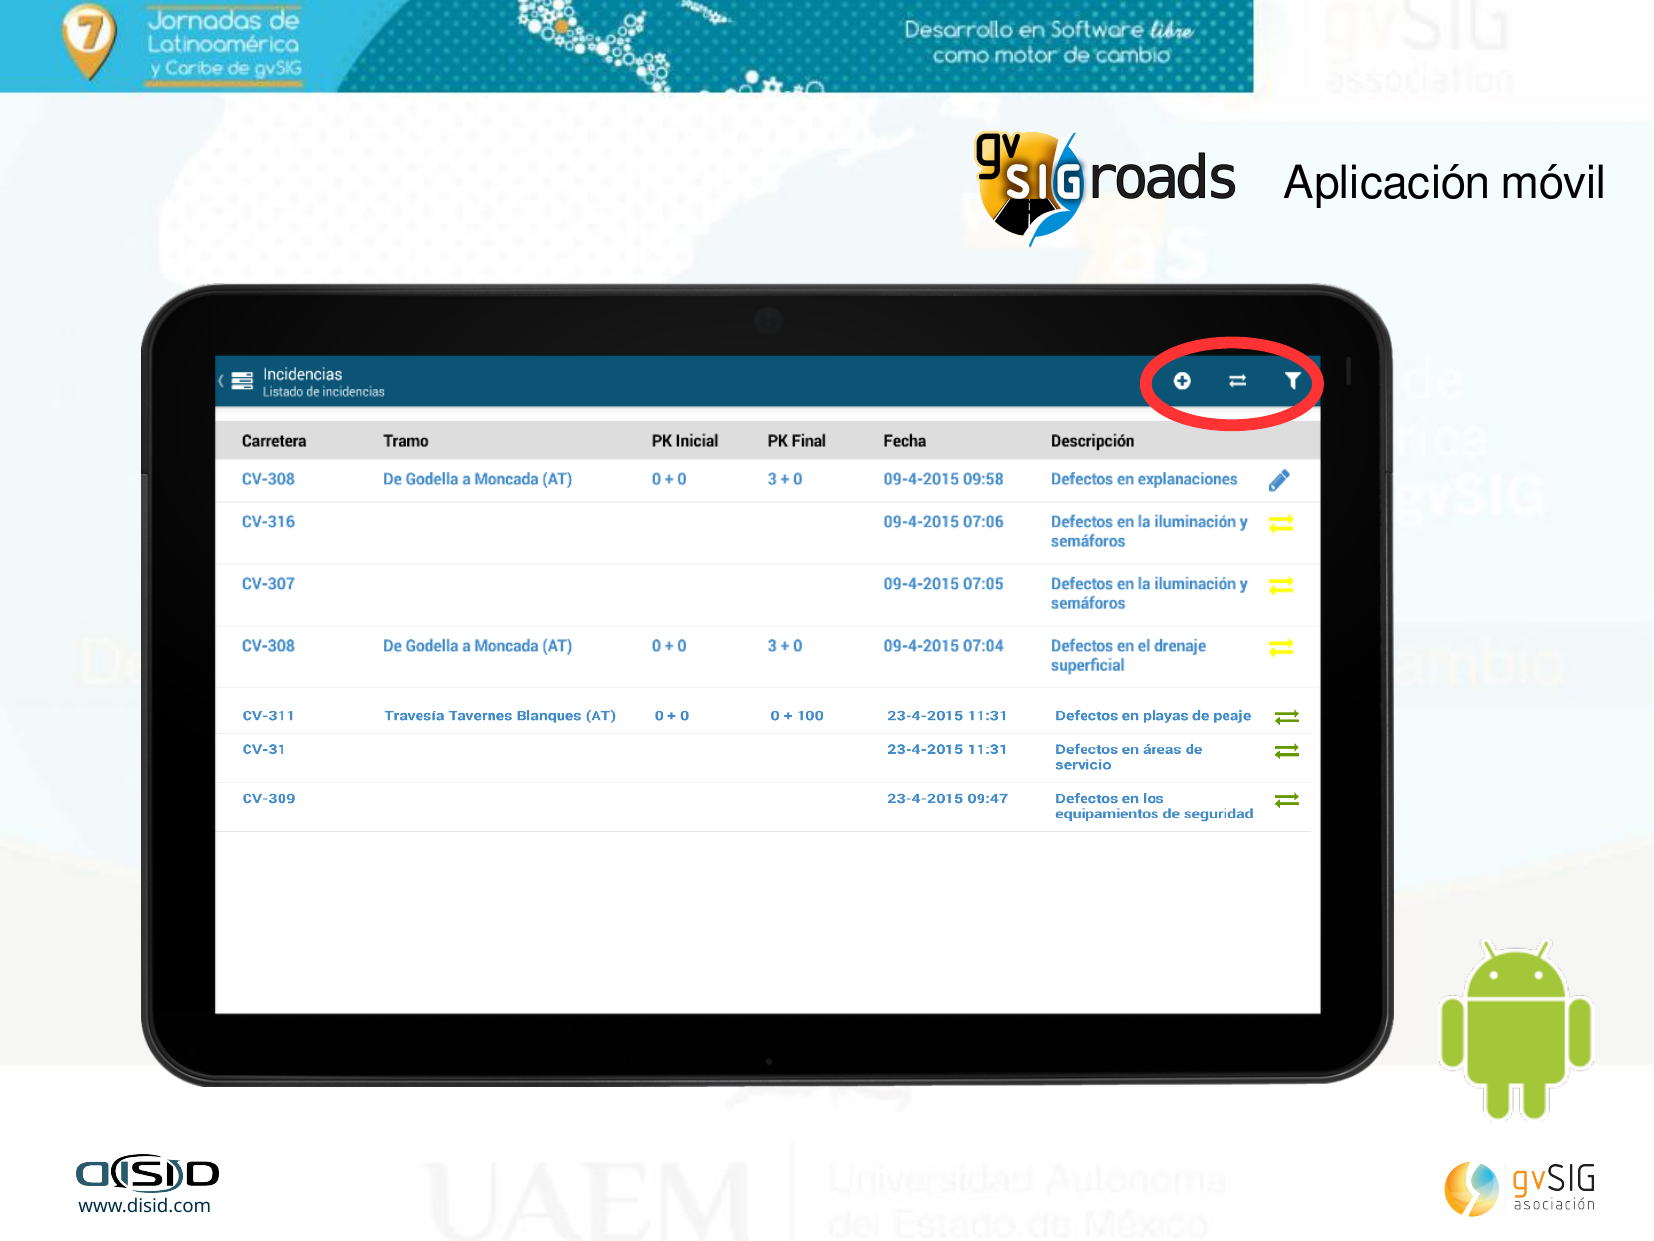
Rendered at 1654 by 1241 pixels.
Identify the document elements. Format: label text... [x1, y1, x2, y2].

title Aplicación móvil [1241, 131, 1607, 234]
picture [0, 0, 1654, 1241]
